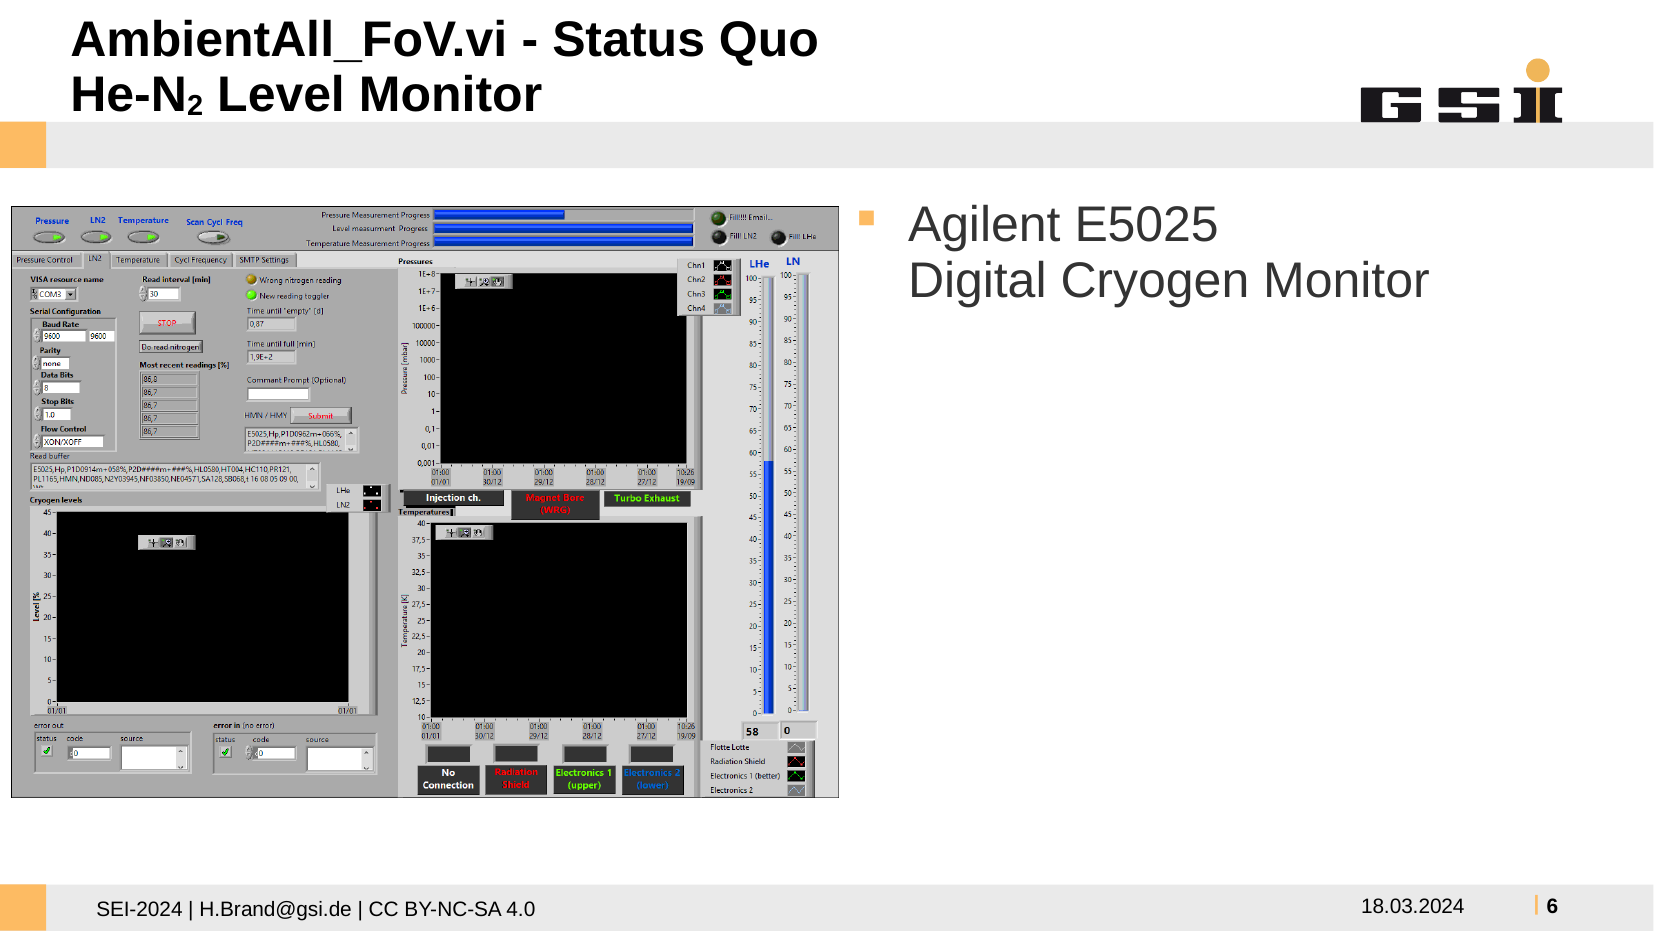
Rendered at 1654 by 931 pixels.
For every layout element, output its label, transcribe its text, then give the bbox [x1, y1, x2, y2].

title AmbientAll_FoV.vi - Status Quo He-N2 Level Monitor [70, 10, 1081, 123]
picture [1359, 56, 1564, 125]
picture [11, 206, 837, 798]
list Agilent E5025 Digital Cryogen Monitor [837, 196, 1562, 862]
